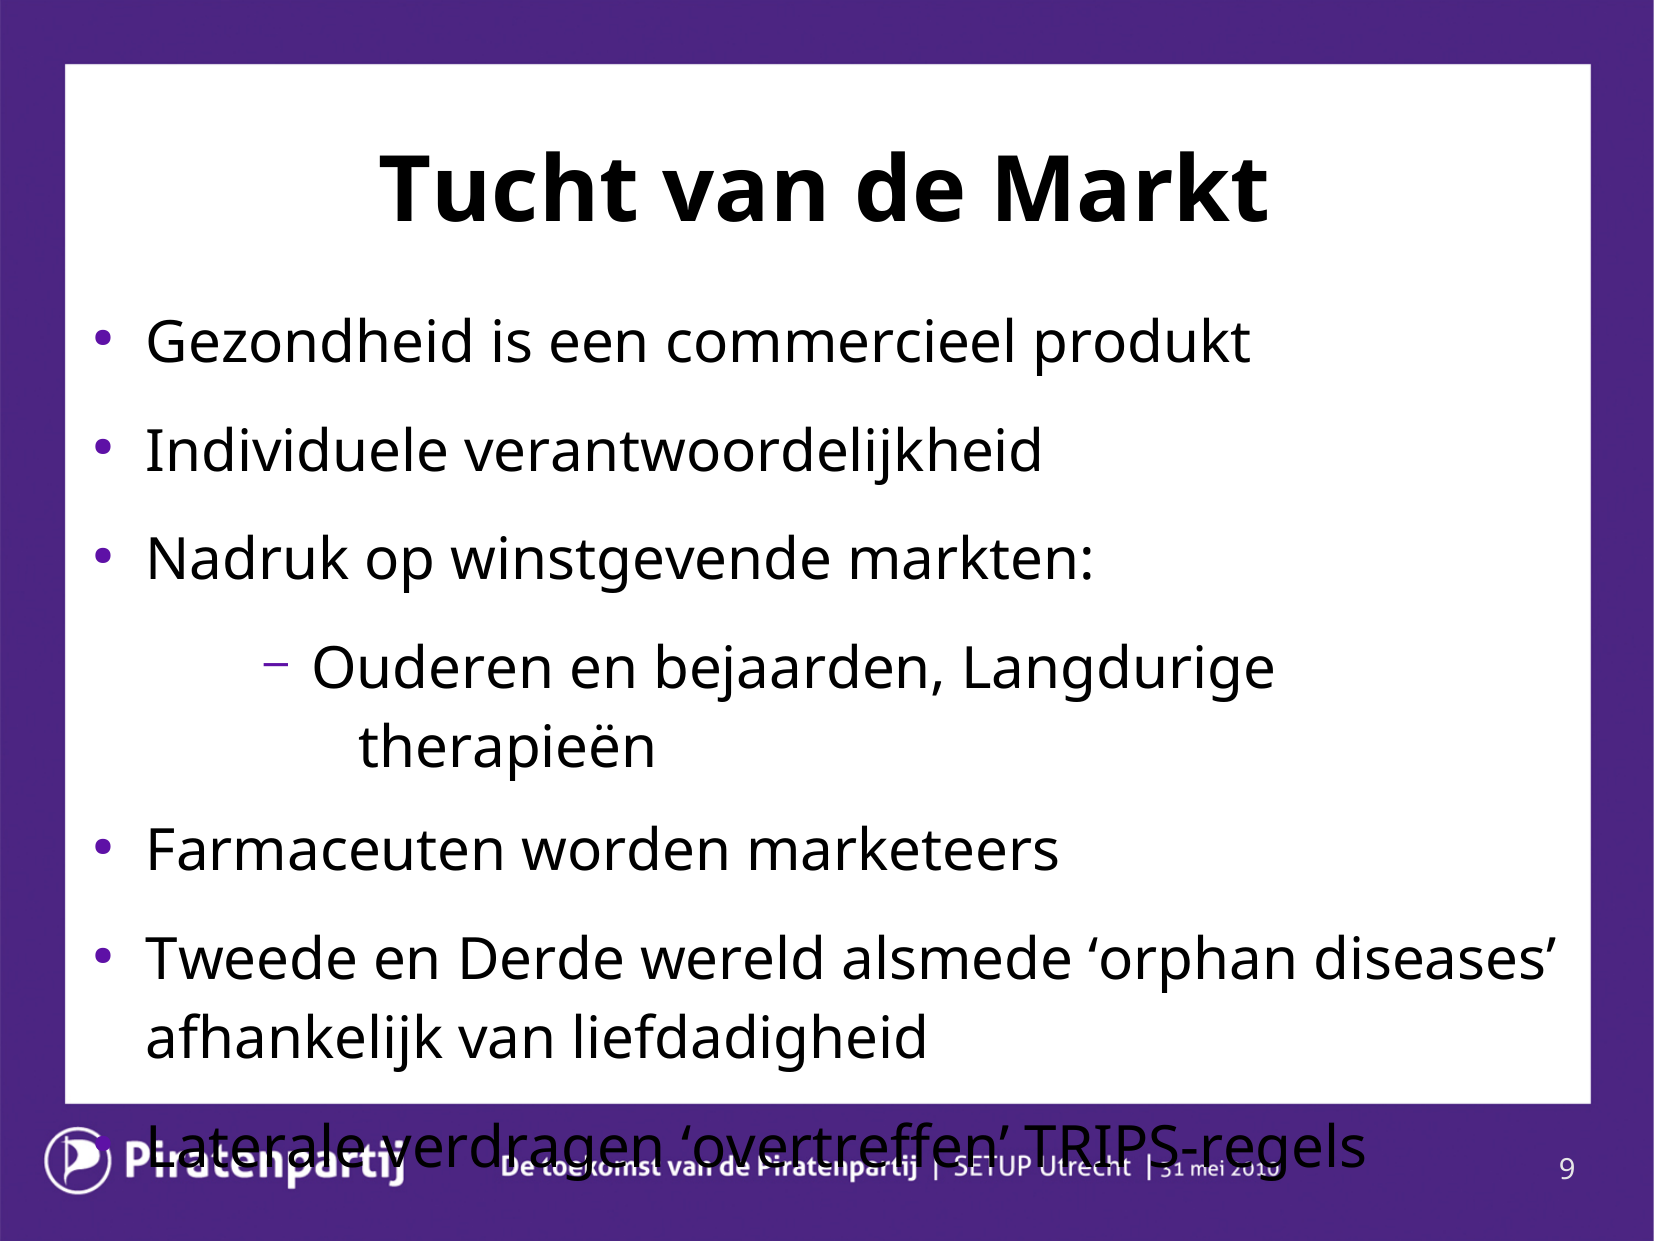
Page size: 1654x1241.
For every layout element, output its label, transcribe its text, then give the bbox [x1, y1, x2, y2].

picture [0, 0, 1654, 1241]
title Tucht van de Markt [75, 75, 1576, 297]
list Gezondheid is een commercieel produkt Individuele verantwoordelijkheid Nadruk op winstgevende markten: Ouderen en bejaarden, Langdurige therapieën Farmaceuten worden marketeers Tweede en Derde wereld alsmede ‘orphan diseases’ afhankelijk van liefdadigheid Laterale verdragen ‘overtreffen’ TRIPS-regels [75, 300, 1576, 1141]
